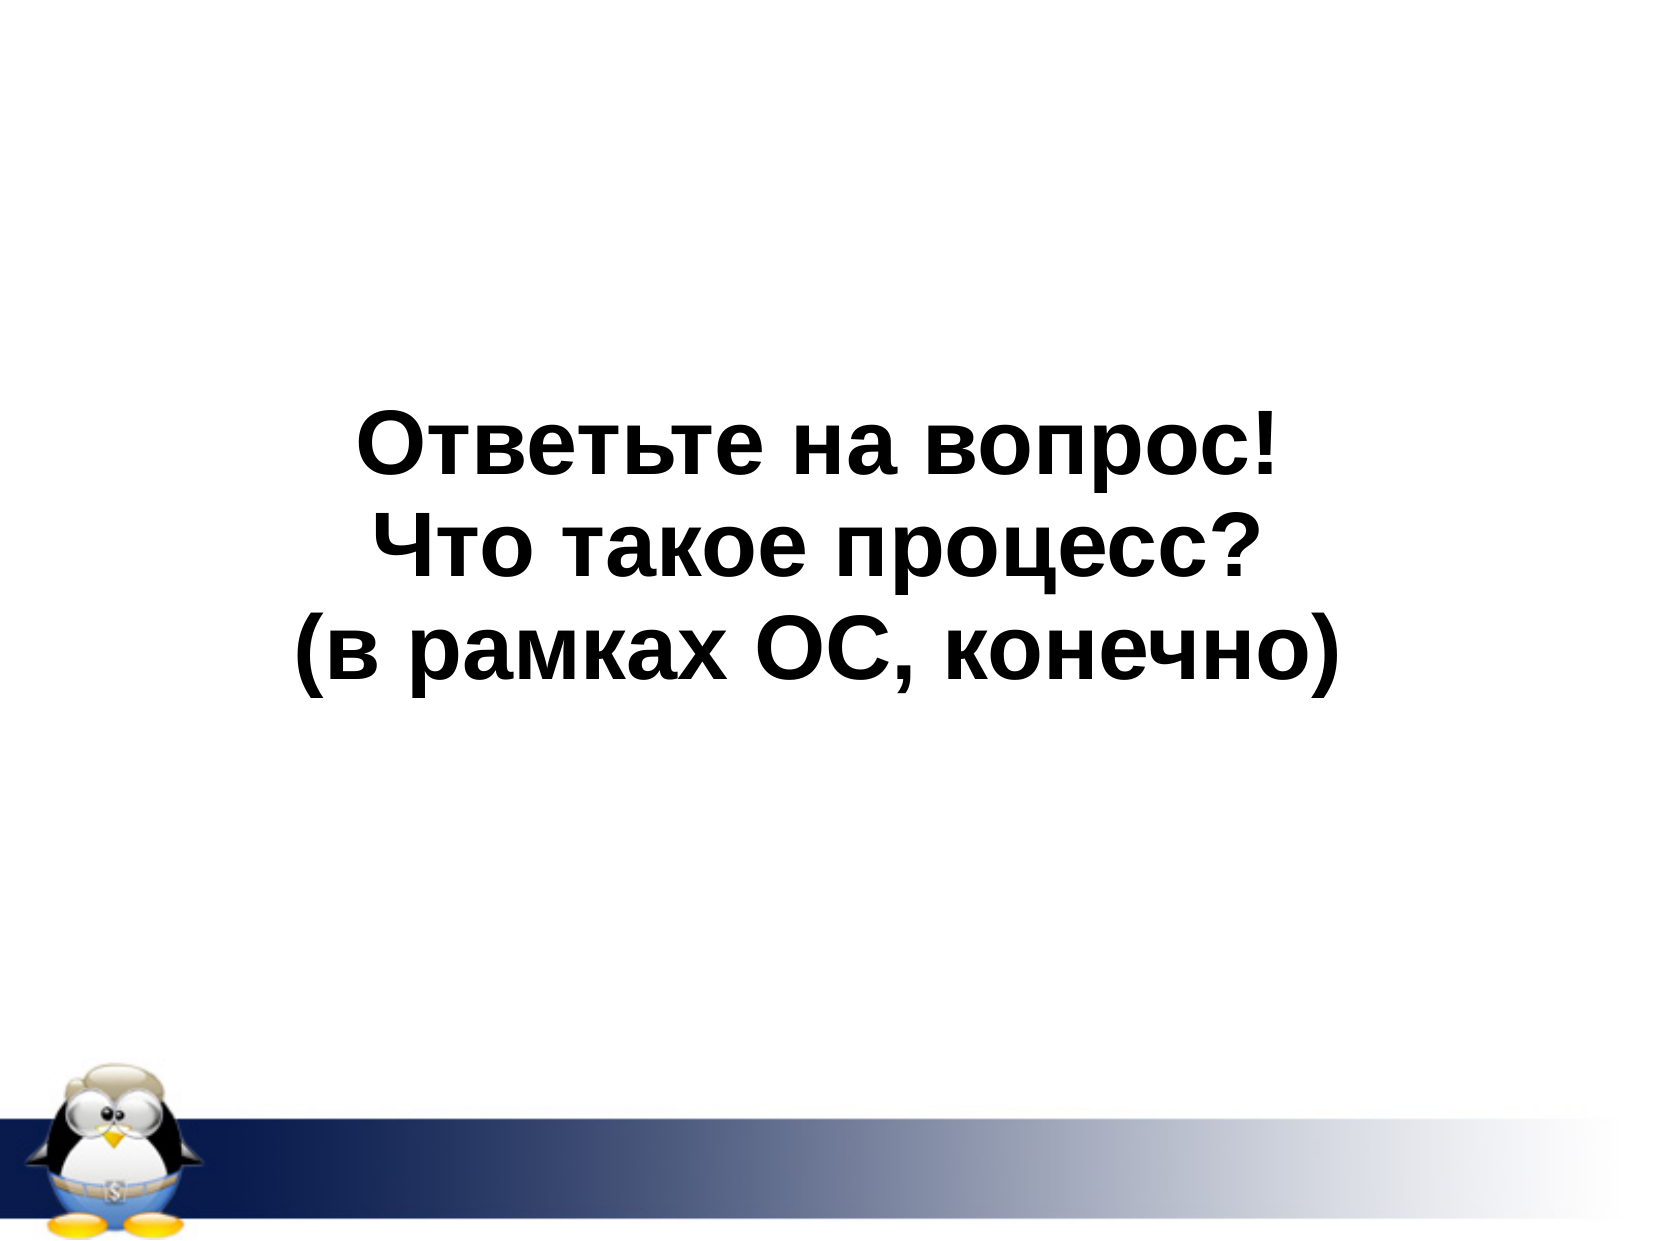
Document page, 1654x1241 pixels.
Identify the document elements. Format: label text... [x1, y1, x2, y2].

picture [0, 1057, 1654, 1241]
text_box Ответьте на вопрос! Что такое процесс? (в рамках ОС, конечно) [279, 383, 1359, 707]
